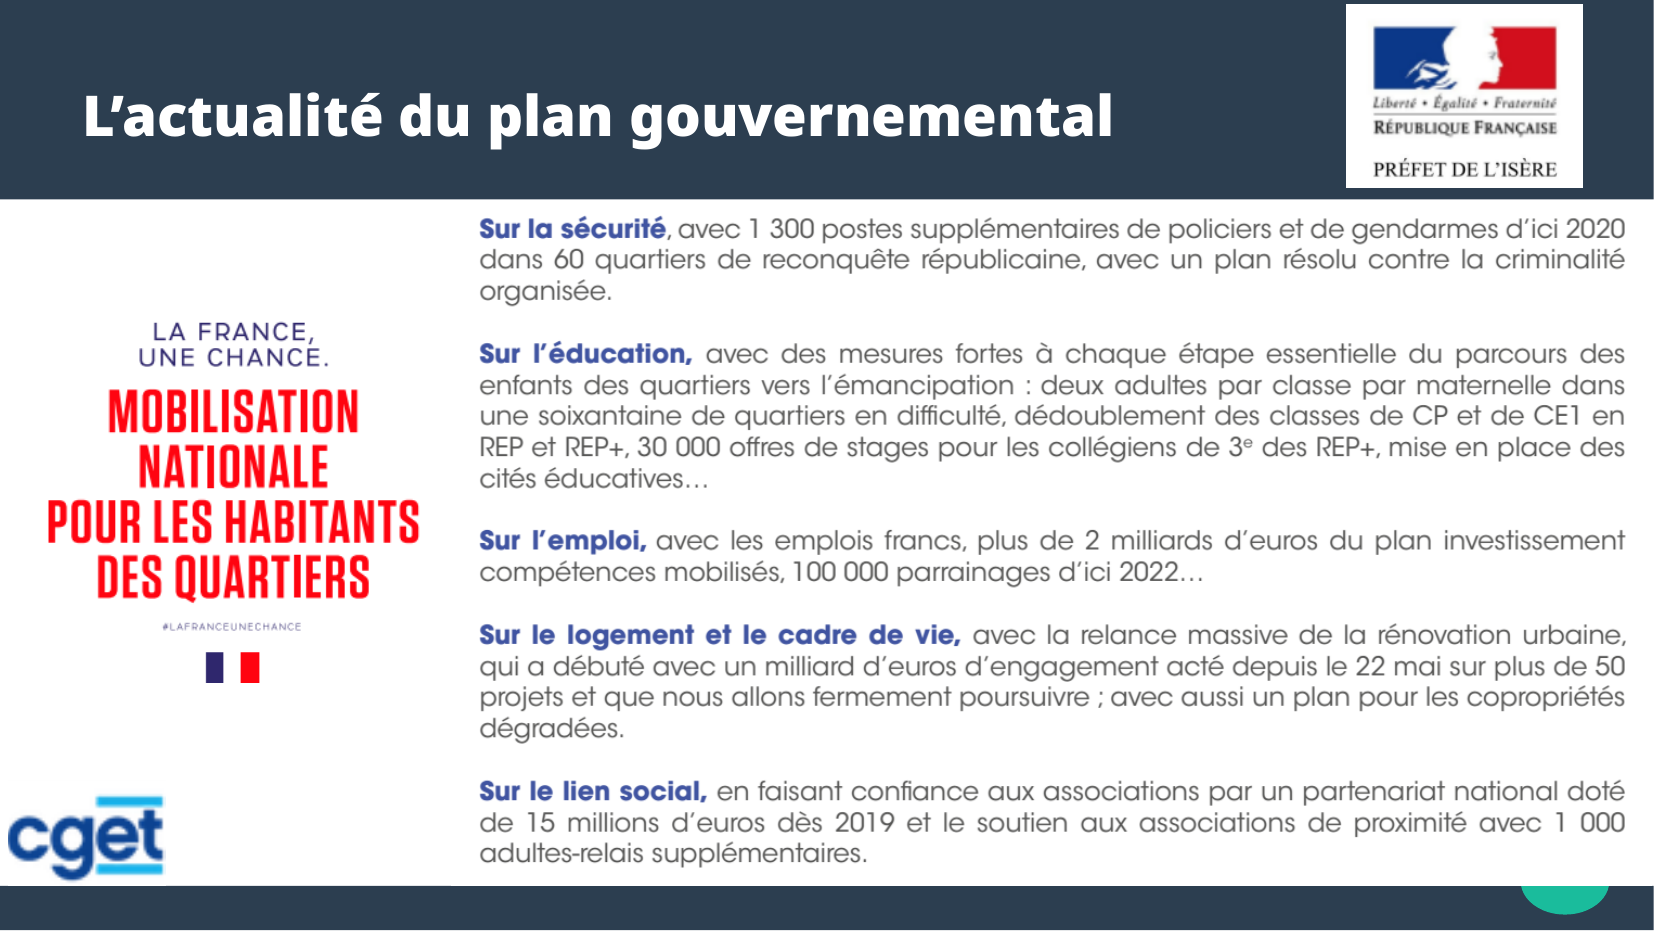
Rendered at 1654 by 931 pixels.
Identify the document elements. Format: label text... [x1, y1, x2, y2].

picture [1346, 4, 1583, 189]
picture [8, 779, 166, 886]
title L’actualité du plan gouvernemental [82, 0, 1571, 246]
picture [0, 200, 1652, 886]
